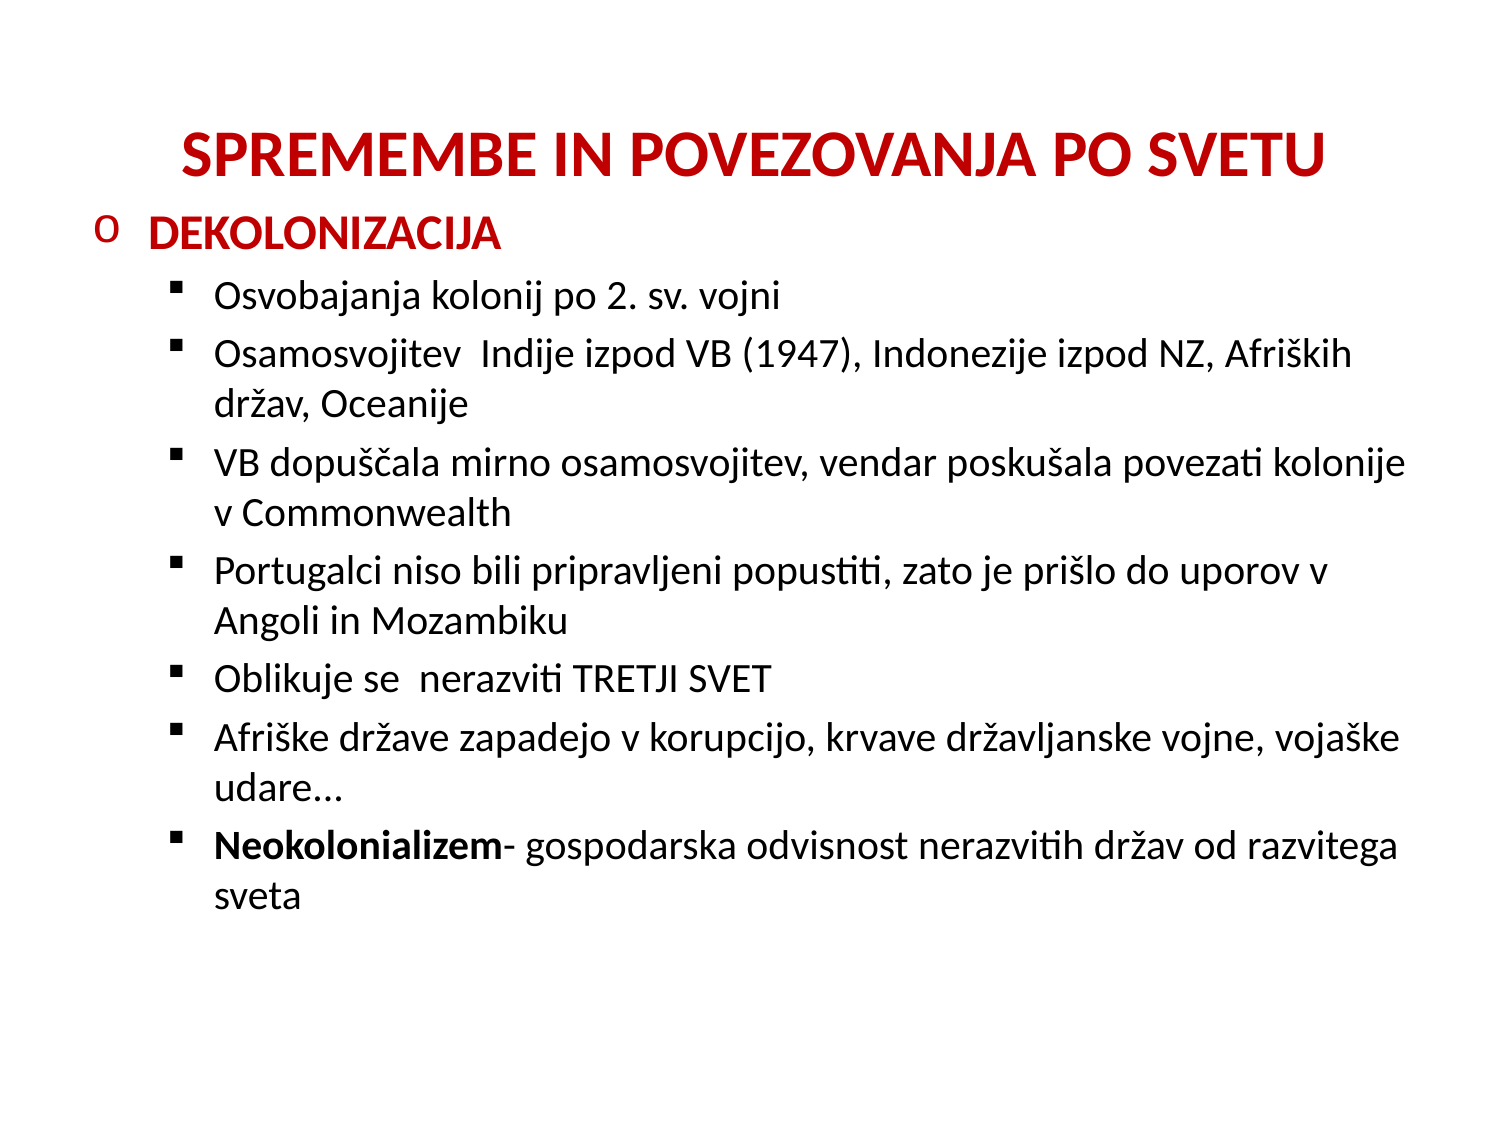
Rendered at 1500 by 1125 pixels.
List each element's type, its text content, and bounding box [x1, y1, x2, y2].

list SPREMEMBE IN POVEZOVANJA PO SVETU DEKOLONIZACIJA Osvobajanja kolonij po 2. sv. vojni Osamosvojitev Indije izpod VB (1947), Indonezije izpod NZ, Afriških držav, Oceanije VB dopuščala mirno osamosvojitev, vendar poskušala povezati kolonije v Commonwealth Portugalci niso bili pripravljeni popustiti, zato je prišlo do uporov v Angoli in Mozambiku Oblikuje se nerazviti TRETJI SVET Afriške države zapadejo v korupcijo, krvave državljanske vojne, vojaške udare... Neokolonializem- gospodarska odvisnost nerazvitih držav od razvitega sveta [76, 101, 1427, 845]
